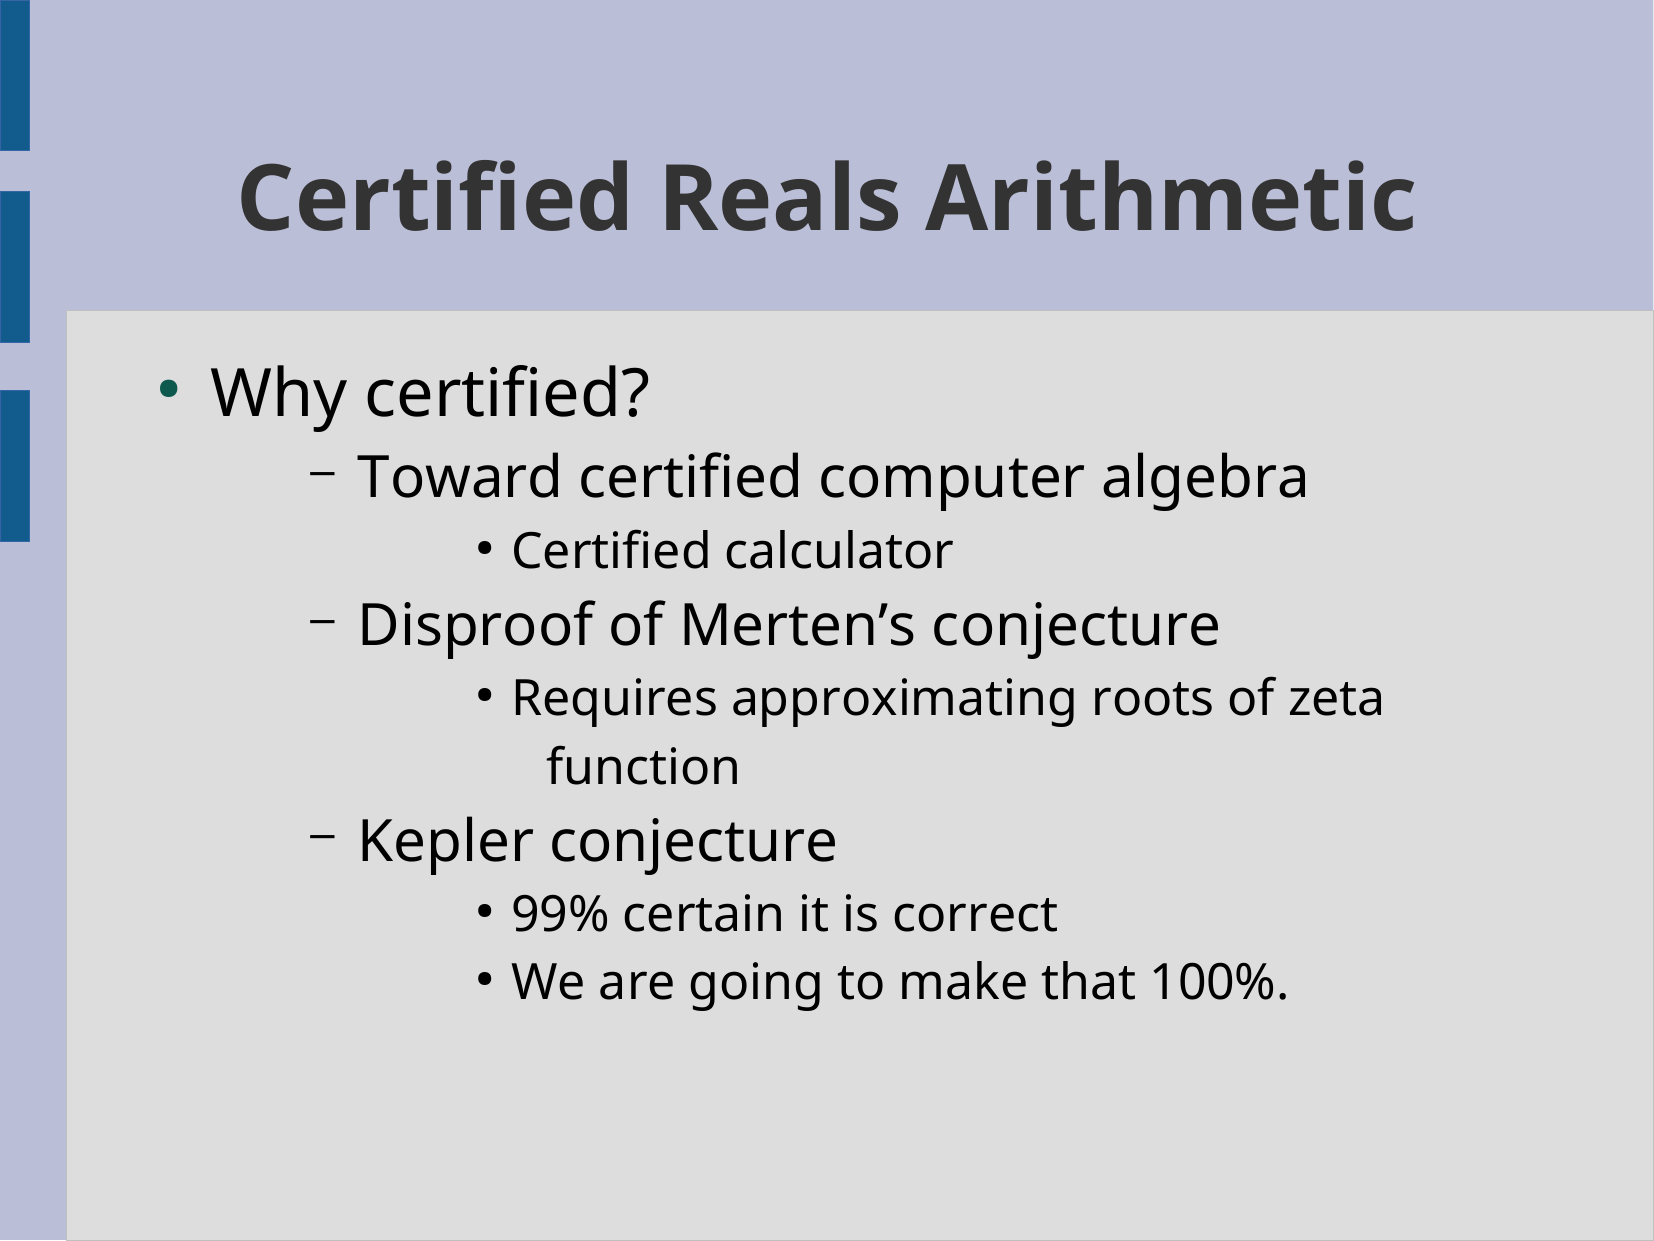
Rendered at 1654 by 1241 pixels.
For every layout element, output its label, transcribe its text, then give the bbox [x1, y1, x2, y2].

list Why certified? Toward certified computer algebra Certified calculator Disproof of Merten’s conjecture Requires approximating roots of zeta function Kepler conjecture 99% certain it is correct We are going to make that 100%. [121, 344, 1534, 1127]
title Certified Reals Arithmetic [121, 91, 1534, 299]
